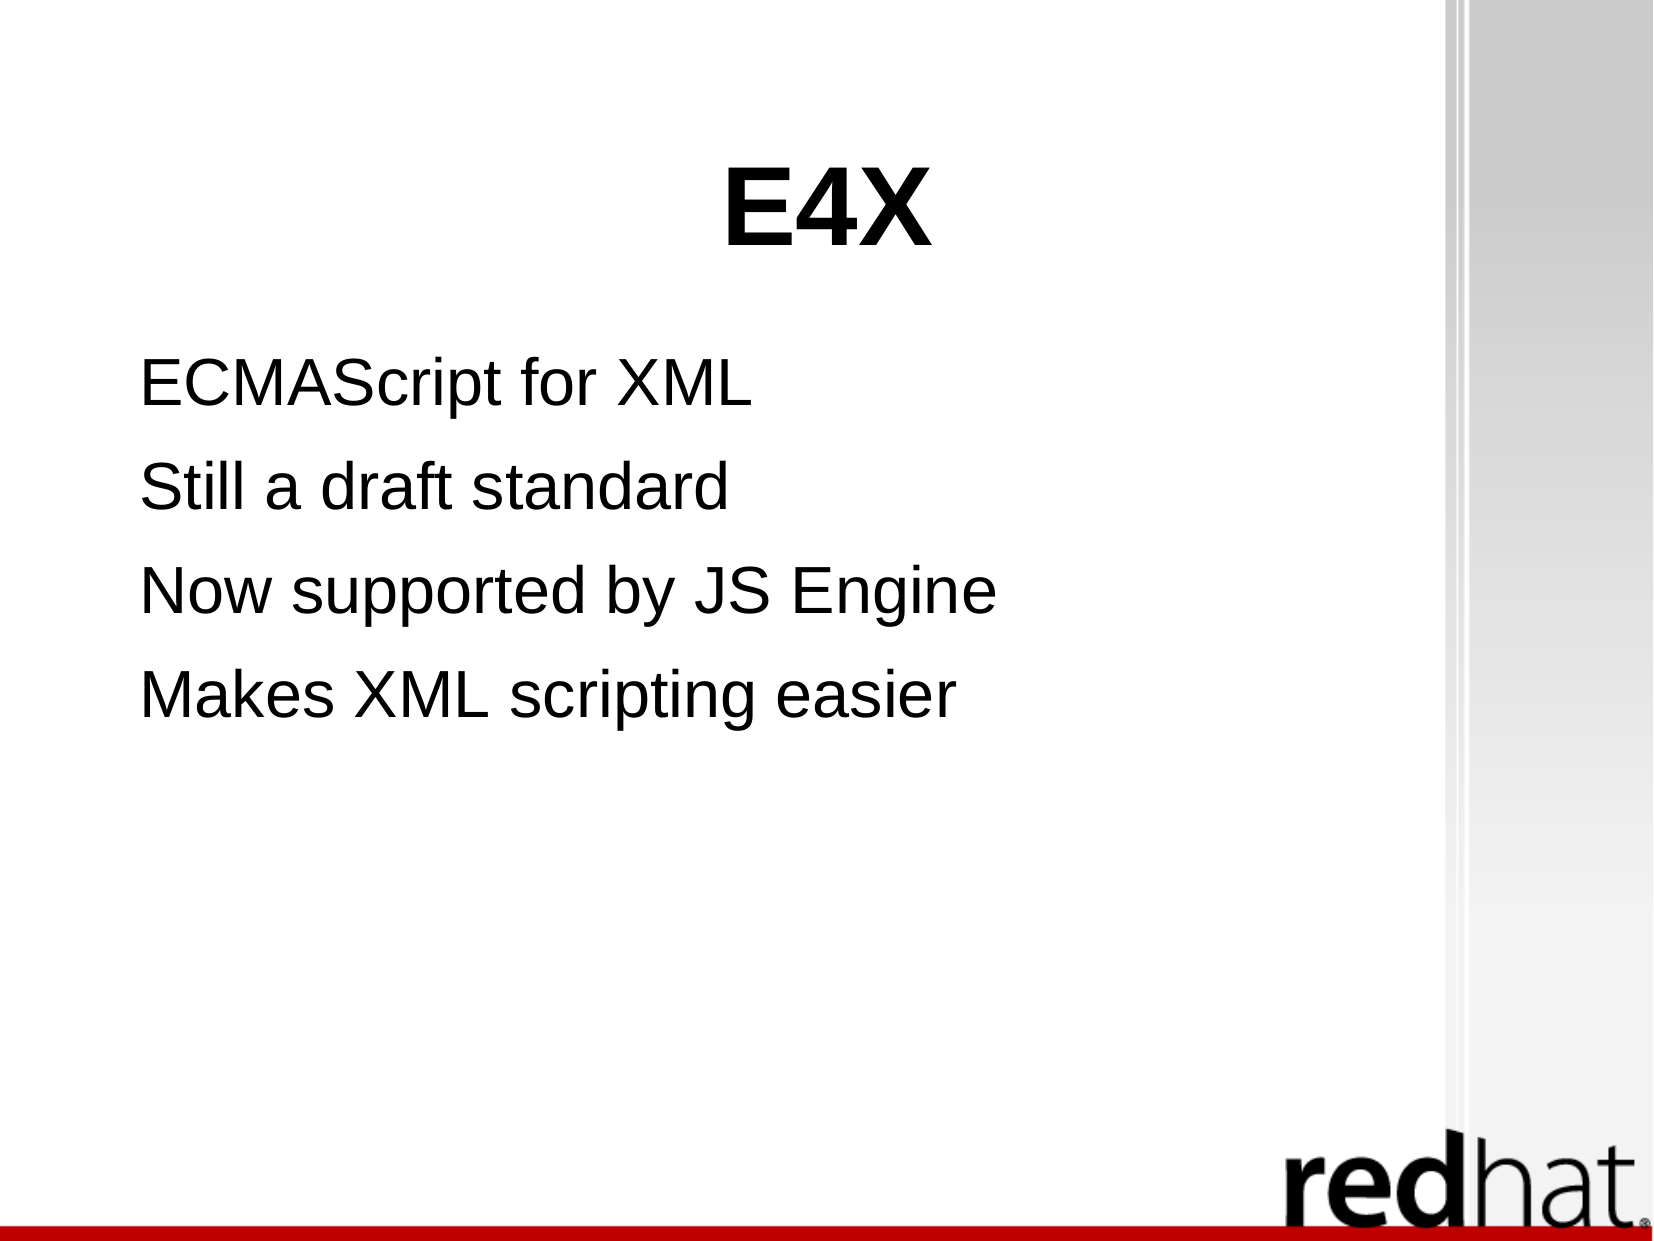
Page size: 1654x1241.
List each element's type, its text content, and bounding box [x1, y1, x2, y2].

title E4X [121, 102, 1533, 311]
picture [0, 0, 1654, 1241]
list ECMAScript for XML Still a draft standard Now supported by JS Engine Makes XML scripting easier [121, 344, 1533, 1127]
